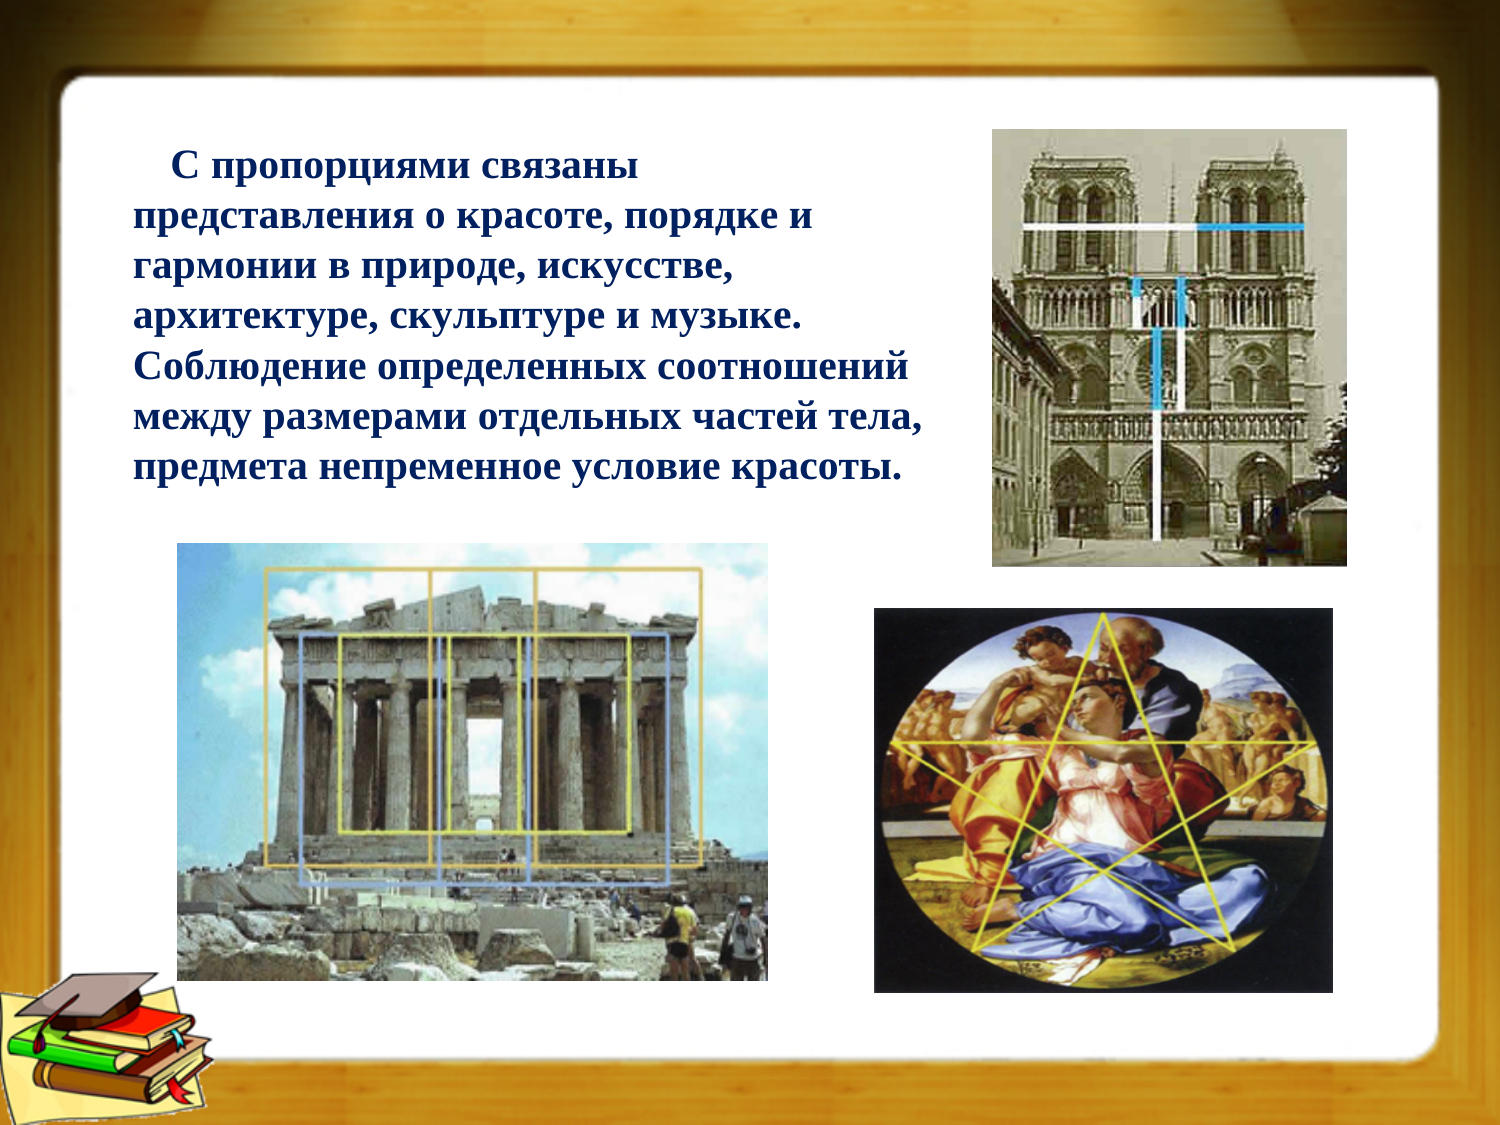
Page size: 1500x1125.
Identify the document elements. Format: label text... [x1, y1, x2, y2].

text_box С пропорциями связаны представления о красоте, порядке и гармонии в природе, искусстве, архитектуре, скульптуре и музыке. Соблюдение определенных соотношений между размерами отдельных частей тела, предмета непременное условие красоты. [118, 129, 945, 567]
picture [0, 0, 1500, 1125]
